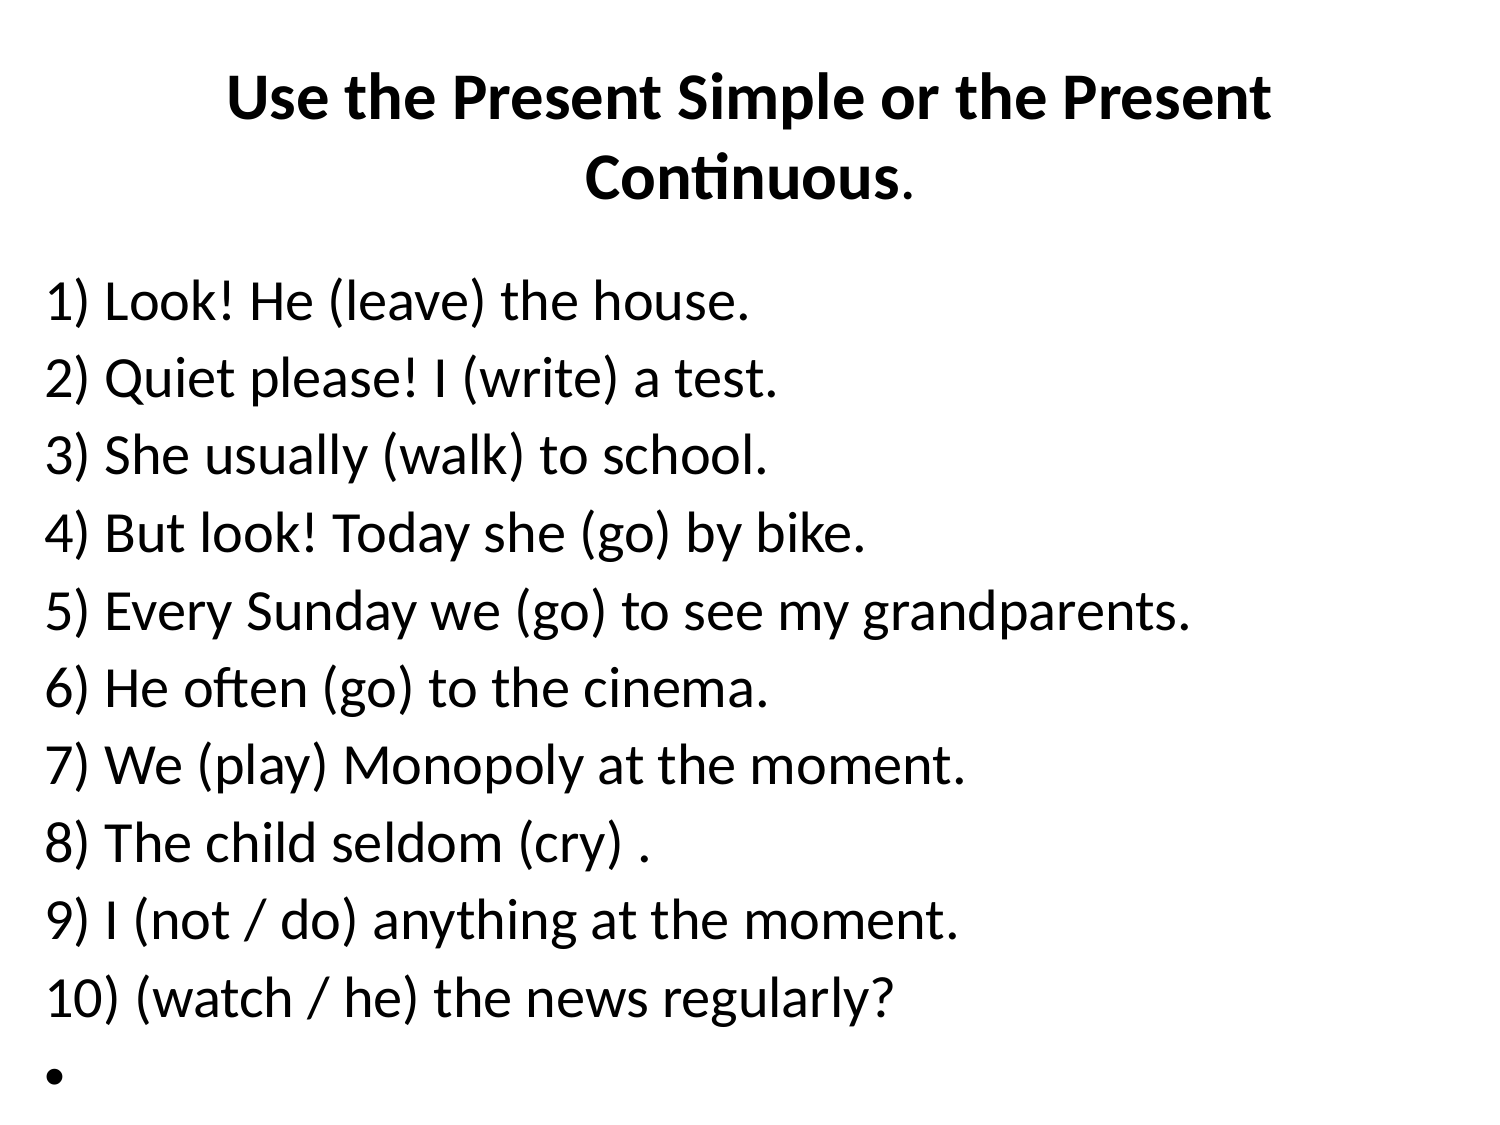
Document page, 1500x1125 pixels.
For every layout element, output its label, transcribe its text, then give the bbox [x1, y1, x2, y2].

title Use the Present Simple or the Present Continuous. [75, 45, 1426, 185]
list 1) Look! He (leave) the house. 2) Quiet please! I (write) a test. 3) She usually (walk) to school. 4) But look! Today she (go) by bike. 5) Every Sunday we (go) to see my grandparents. 6) He often (go) to the cinema. 7) We (play) Monopoly at the moment. 8) The child seldom (cry) . 9) I (not / do) anything at the moment. 10) (watch / he) the news regularly? [29, 262, 1459, 1094]
